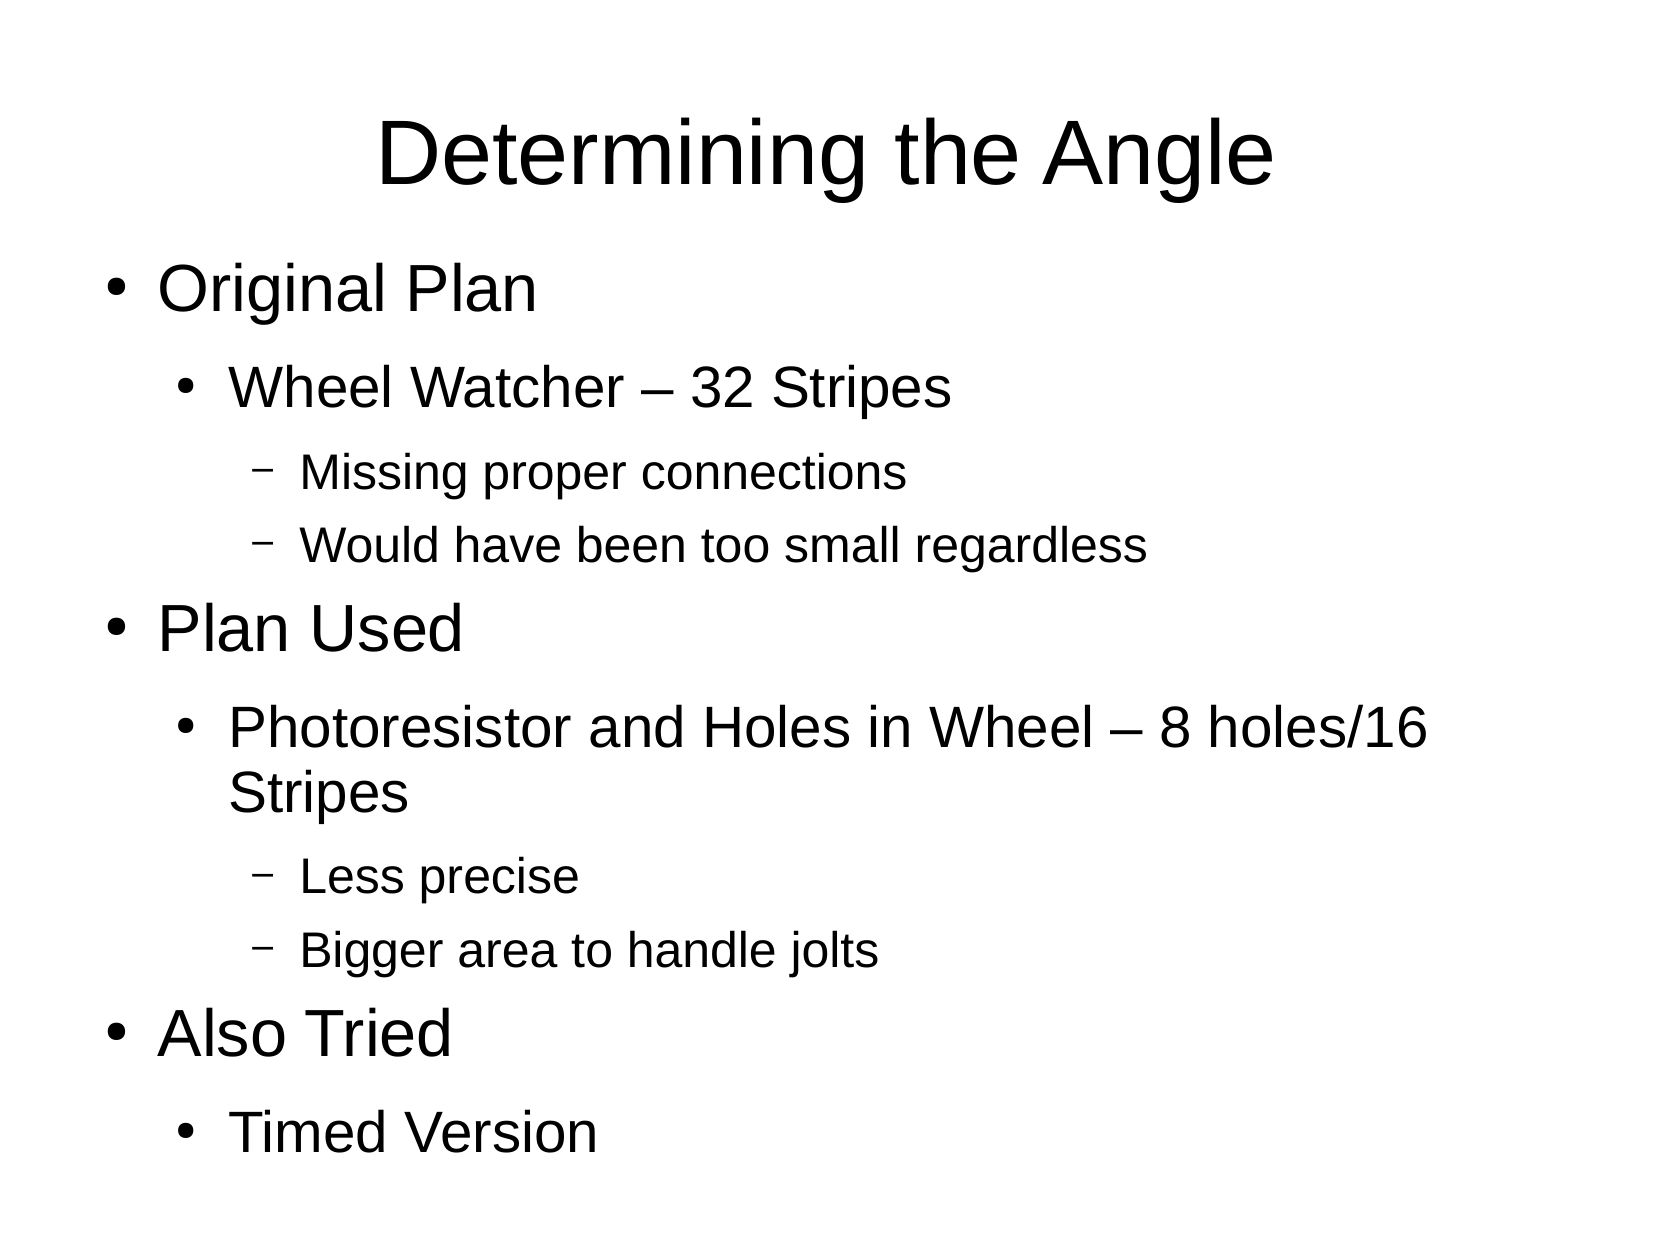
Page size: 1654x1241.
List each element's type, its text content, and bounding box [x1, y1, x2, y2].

title Determining the Angle [82, 56, 1571, 250]
list Original Plan Wheel Watcher – 32 Stripes Missing proper connections Would have been too small regardless Plan Used Photoresistor and Holes in Wheel – 8 holes/16 Stripes Less precise Bigger area to handle jolts Also Tried Timed Version [86, 250, 1576, 1163]
